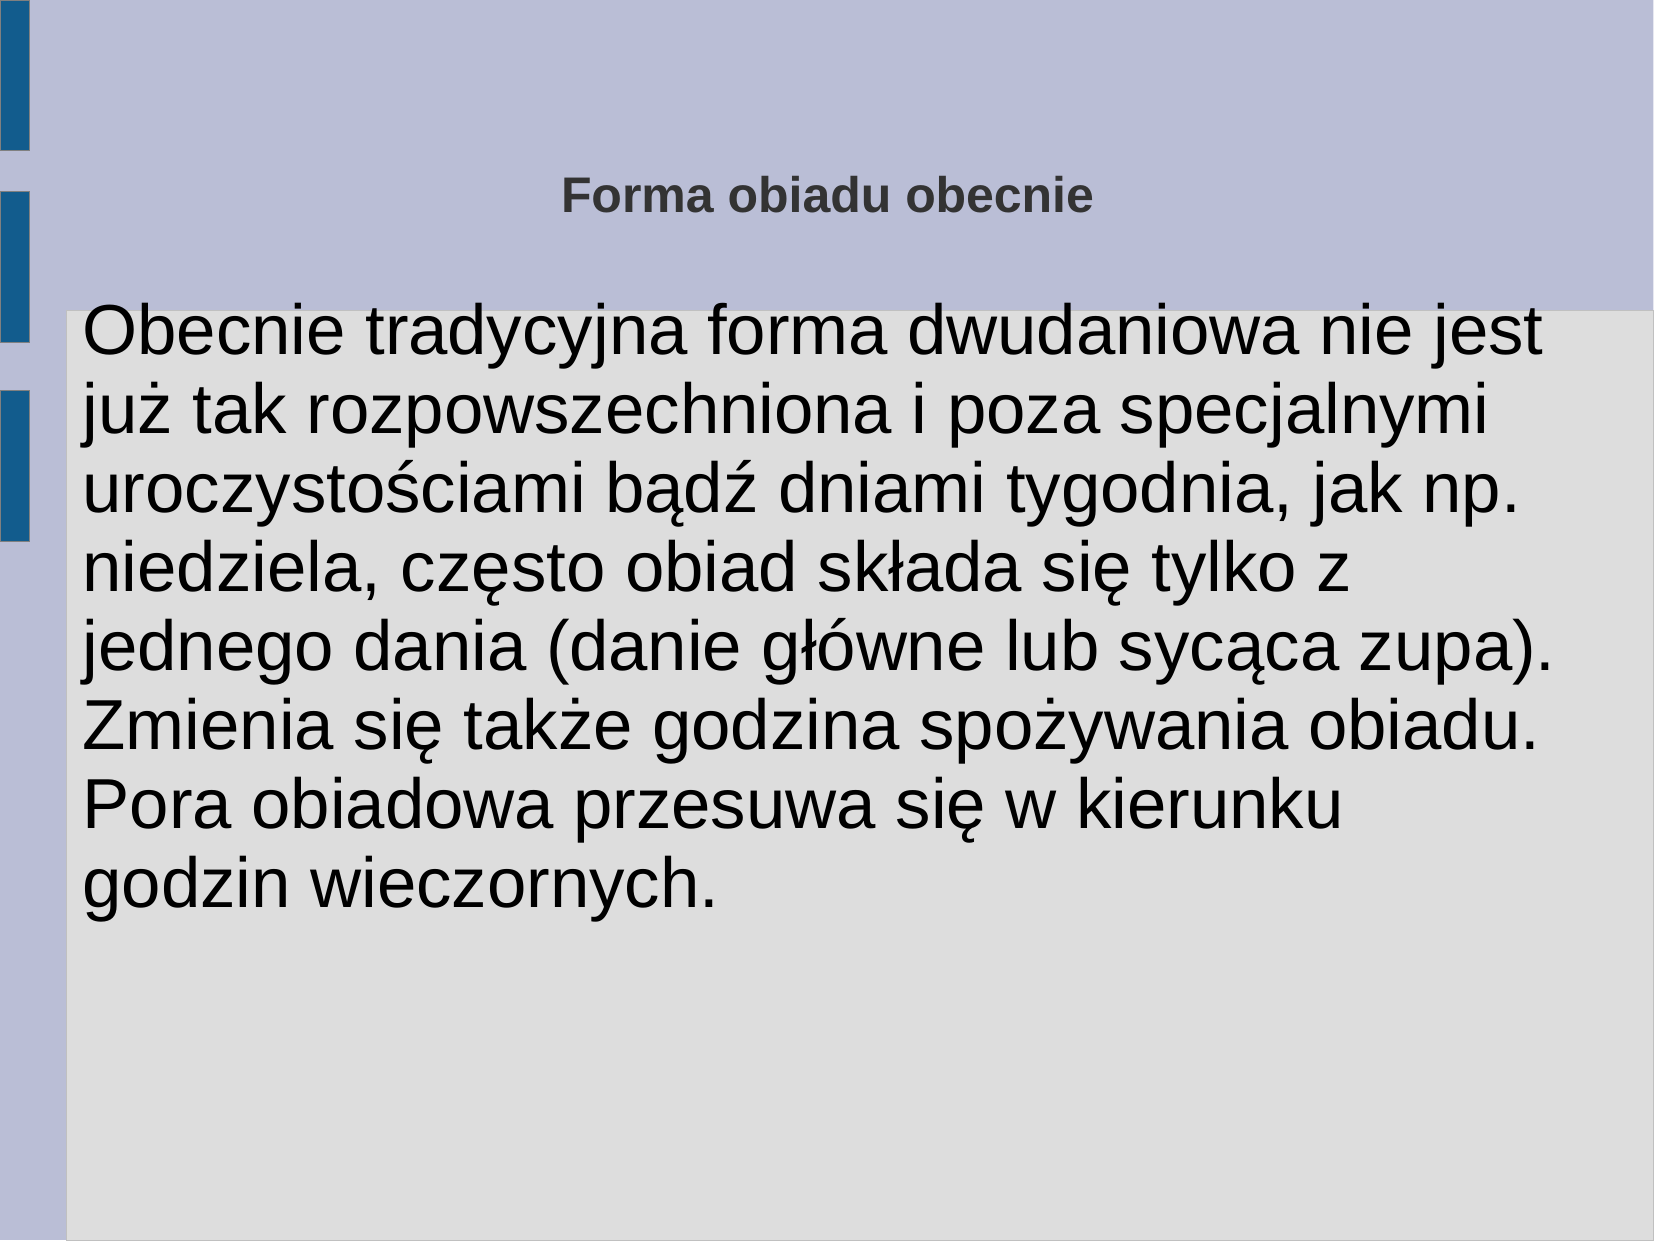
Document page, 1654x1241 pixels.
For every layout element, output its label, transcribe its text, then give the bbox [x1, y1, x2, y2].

title Forma obiadu obecnie [121, 91, 1534, 290]
list Obecnie tradycyjna forma dwudaniowa nie jest już tak rozpowszechniona i poza specjalnymi uroczystościami bądź dniami tygodnia, jak np. niedziela, często obiad składa się tylko z jednego dania (danie główne lub sycąca zupa). Zmienia się także godzina spożywania obiadu. Pora obiadowa przesuwa się w kierunku godzin wieczornych. [82, 290, 1571, 1109]
